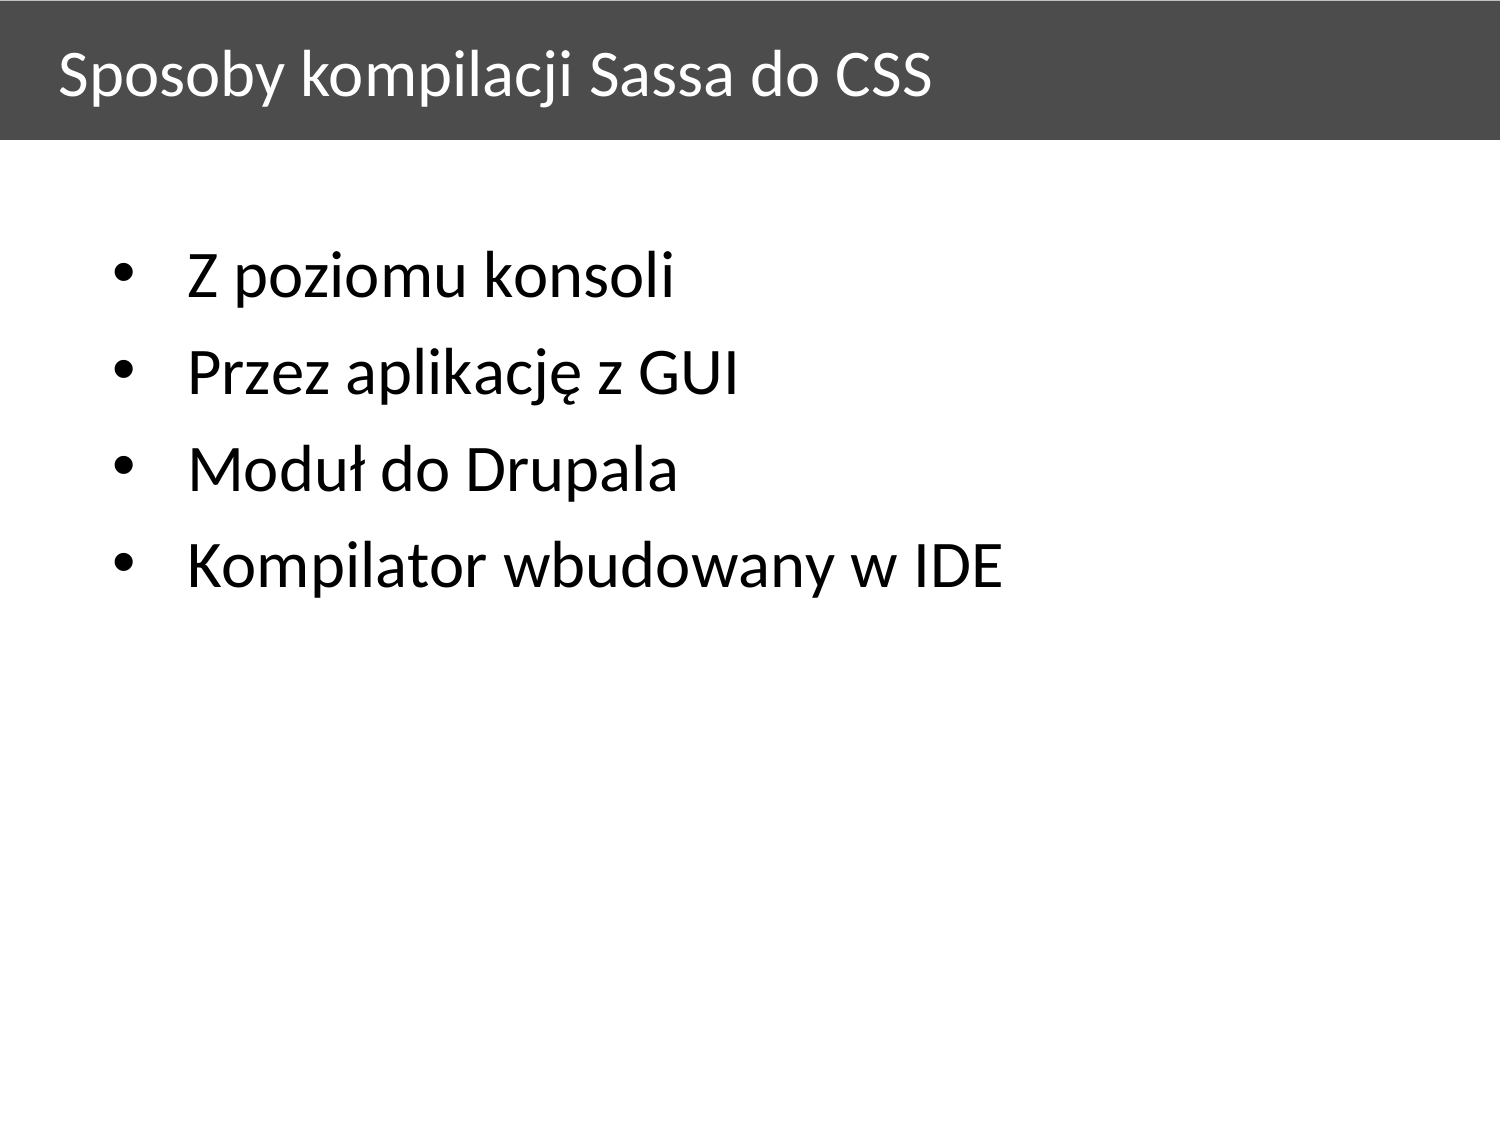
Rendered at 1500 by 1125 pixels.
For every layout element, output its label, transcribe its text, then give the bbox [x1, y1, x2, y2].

text_box Sposoby kompilacji Sassa do CSS [0, 1, 1500, 140]
subtitle Z poziomu konsoli Przez aplikację z GUI Moduł do Drupala Kompilator wbudowany w IDE [0, 142, 1495, 612]
